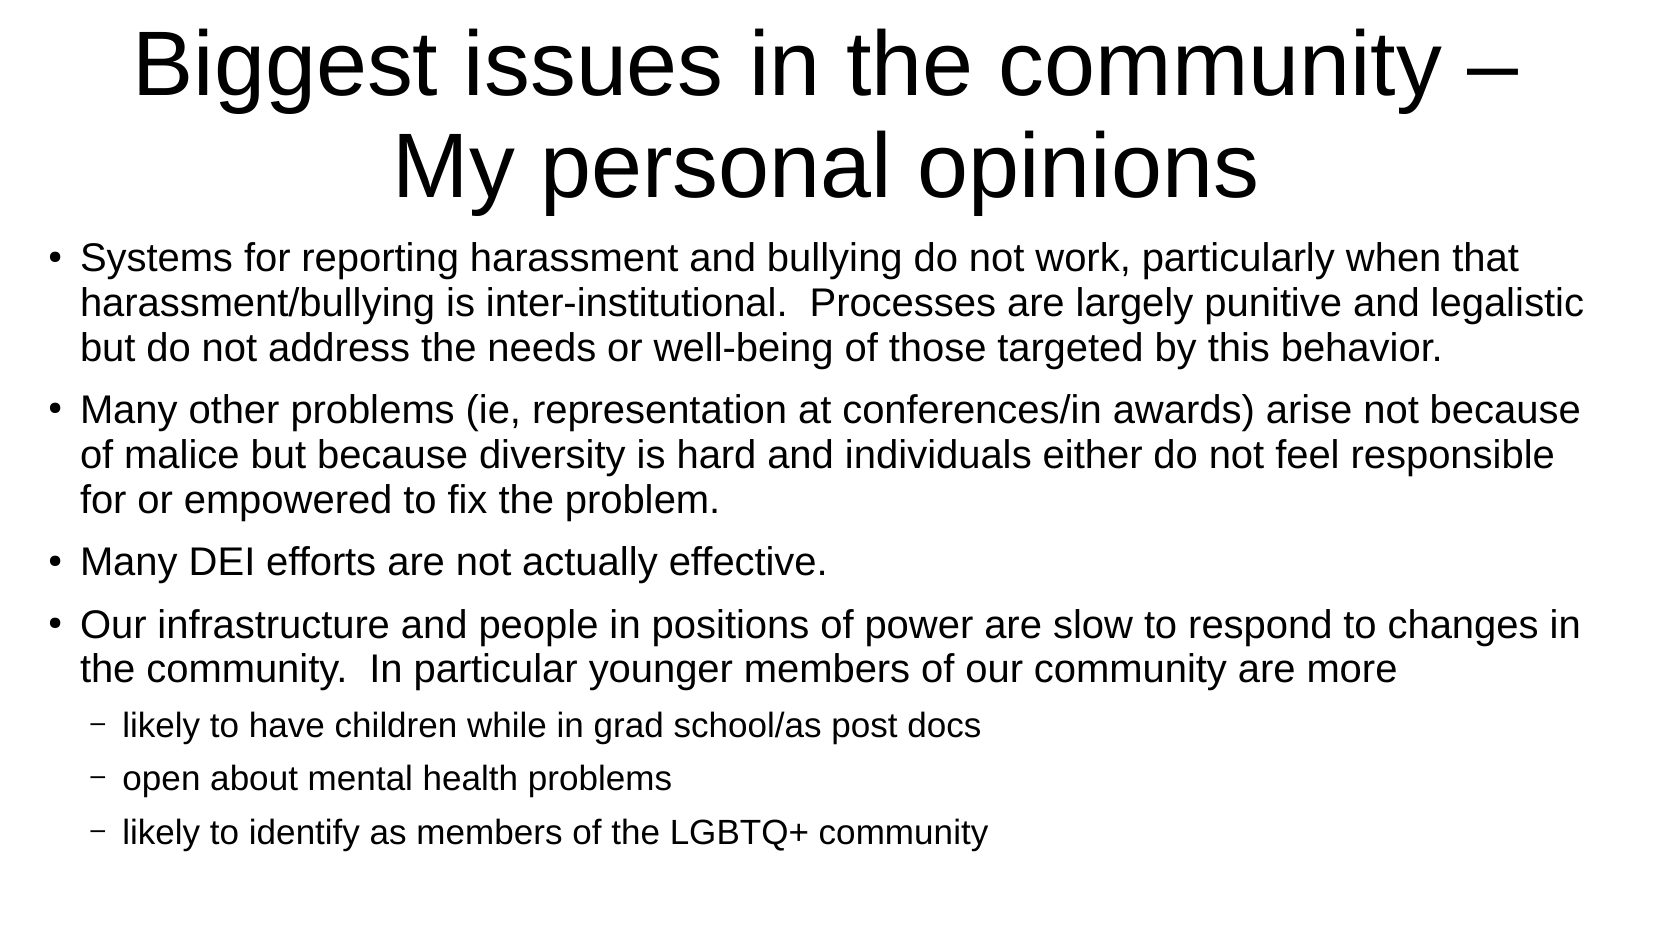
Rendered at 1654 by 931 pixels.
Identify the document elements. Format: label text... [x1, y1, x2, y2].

list Systems for reporting harassment and bullying do not work, particularly when that harassment/bullying is inter-institutional. Processes are largely punitive and legalistic but do not address the needs or well-being of those targeted by this behavior. Many other problems (ie, representation at conferences/in awards) arise not because of malice but because diversity is hard and individuals either do not feel responsible for or empowered to fix the problem. Many DEI efforts are not actually effective. Our infrastructure and people in positions of power are slow to respond to changes in the community. In particular younger members of our community are more likely to have children while in grad school/as post docs open about mental health problems likely to identify as members of the LGBTQ+ community [37, 235, 1613, 901]
title Biggest issues in the community – My personal opinions [82, 12, 1571, 218]
